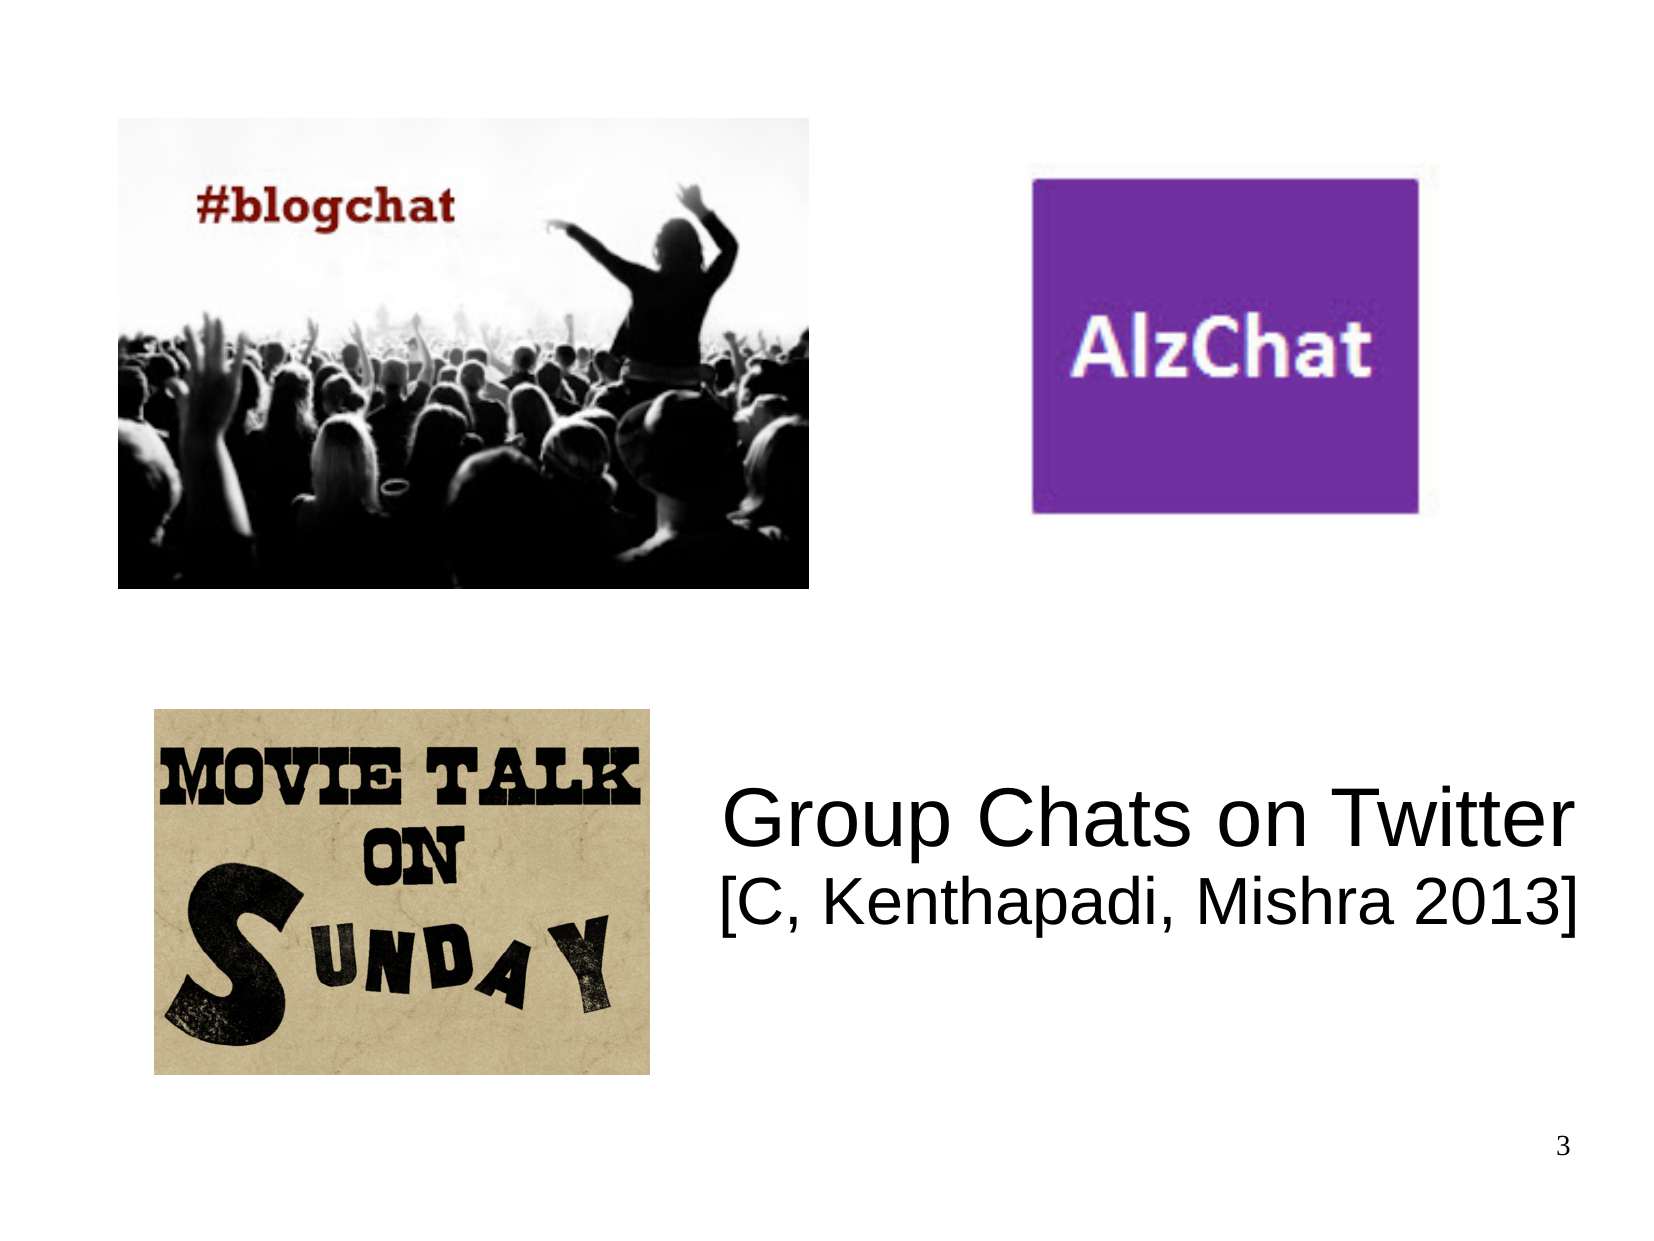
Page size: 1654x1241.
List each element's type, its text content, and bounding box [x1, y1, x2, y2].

text_box Group Chats on Twitter [C, Kenthapadi, Mishra 2013] [703, 763, 1607, 1028]
picture [118, 118, 809, 589]
picture [154, 709, 650, 1075]
picture [1003, 163, 1454, 532]
